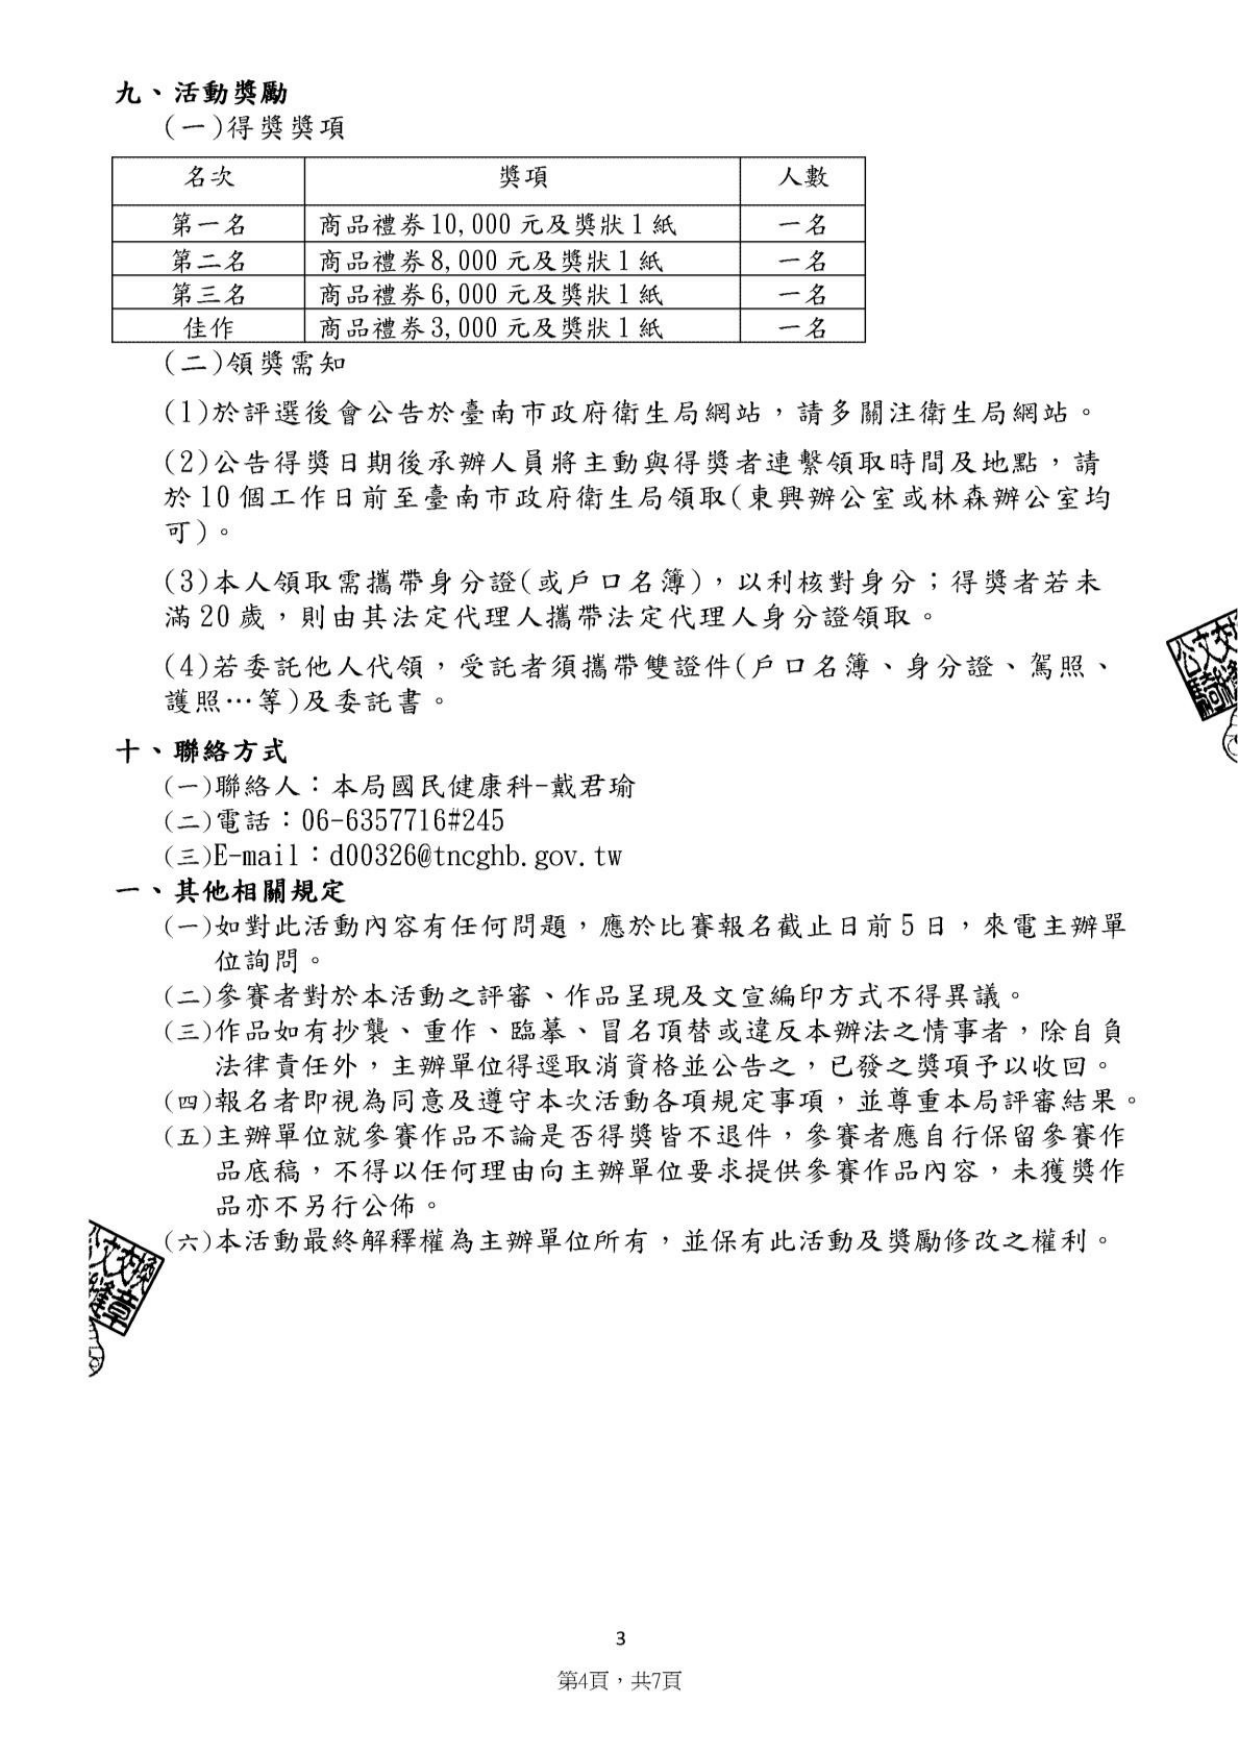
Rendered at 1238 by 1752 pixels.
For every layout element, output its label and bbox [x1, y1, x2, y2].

text_box [0, 0, 1238, 1752]
